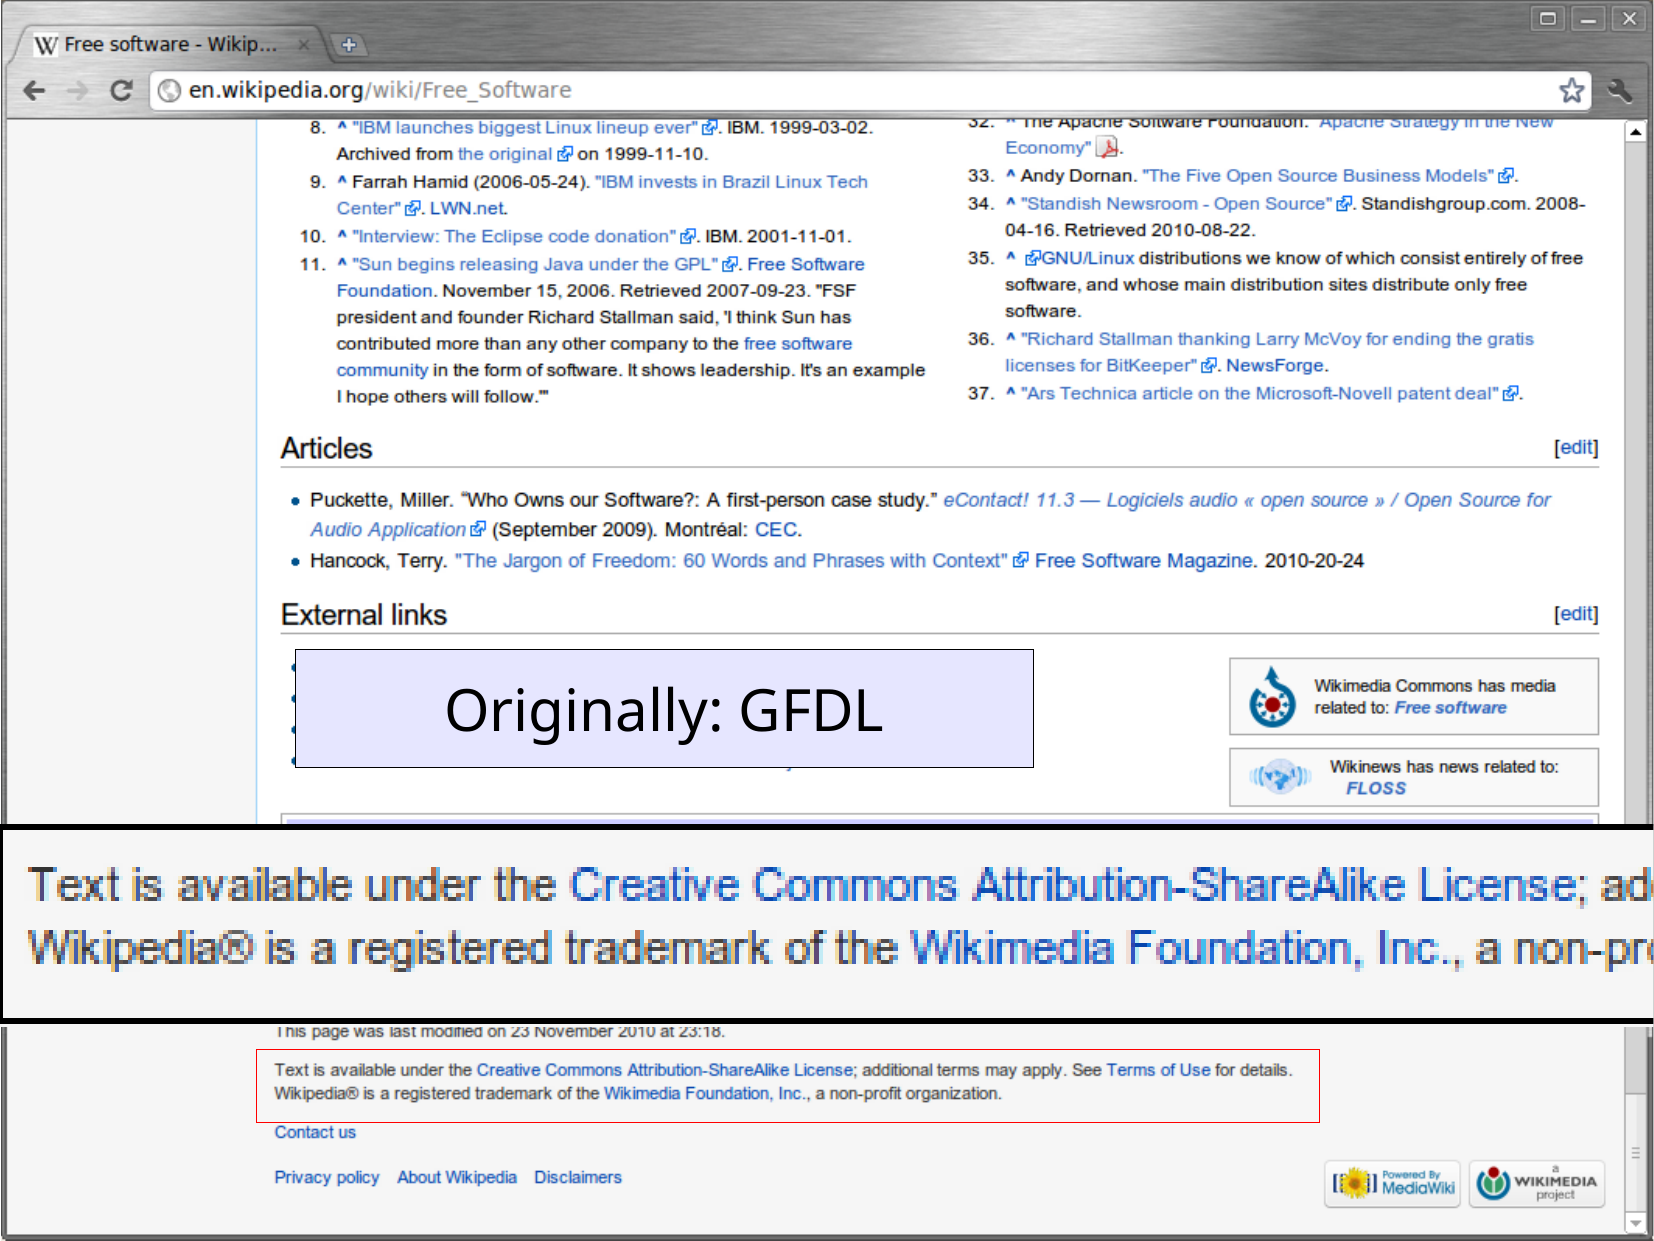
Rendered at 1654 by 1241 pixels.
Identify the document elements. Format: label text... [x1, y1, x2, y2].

picture [3, 830, 1654, 1018]
picture [1, 0, 1654, 824]
text_box Originally: GFDL [295, 649, 1034, 768]
picture [0, 1024, 1654, 1241]
